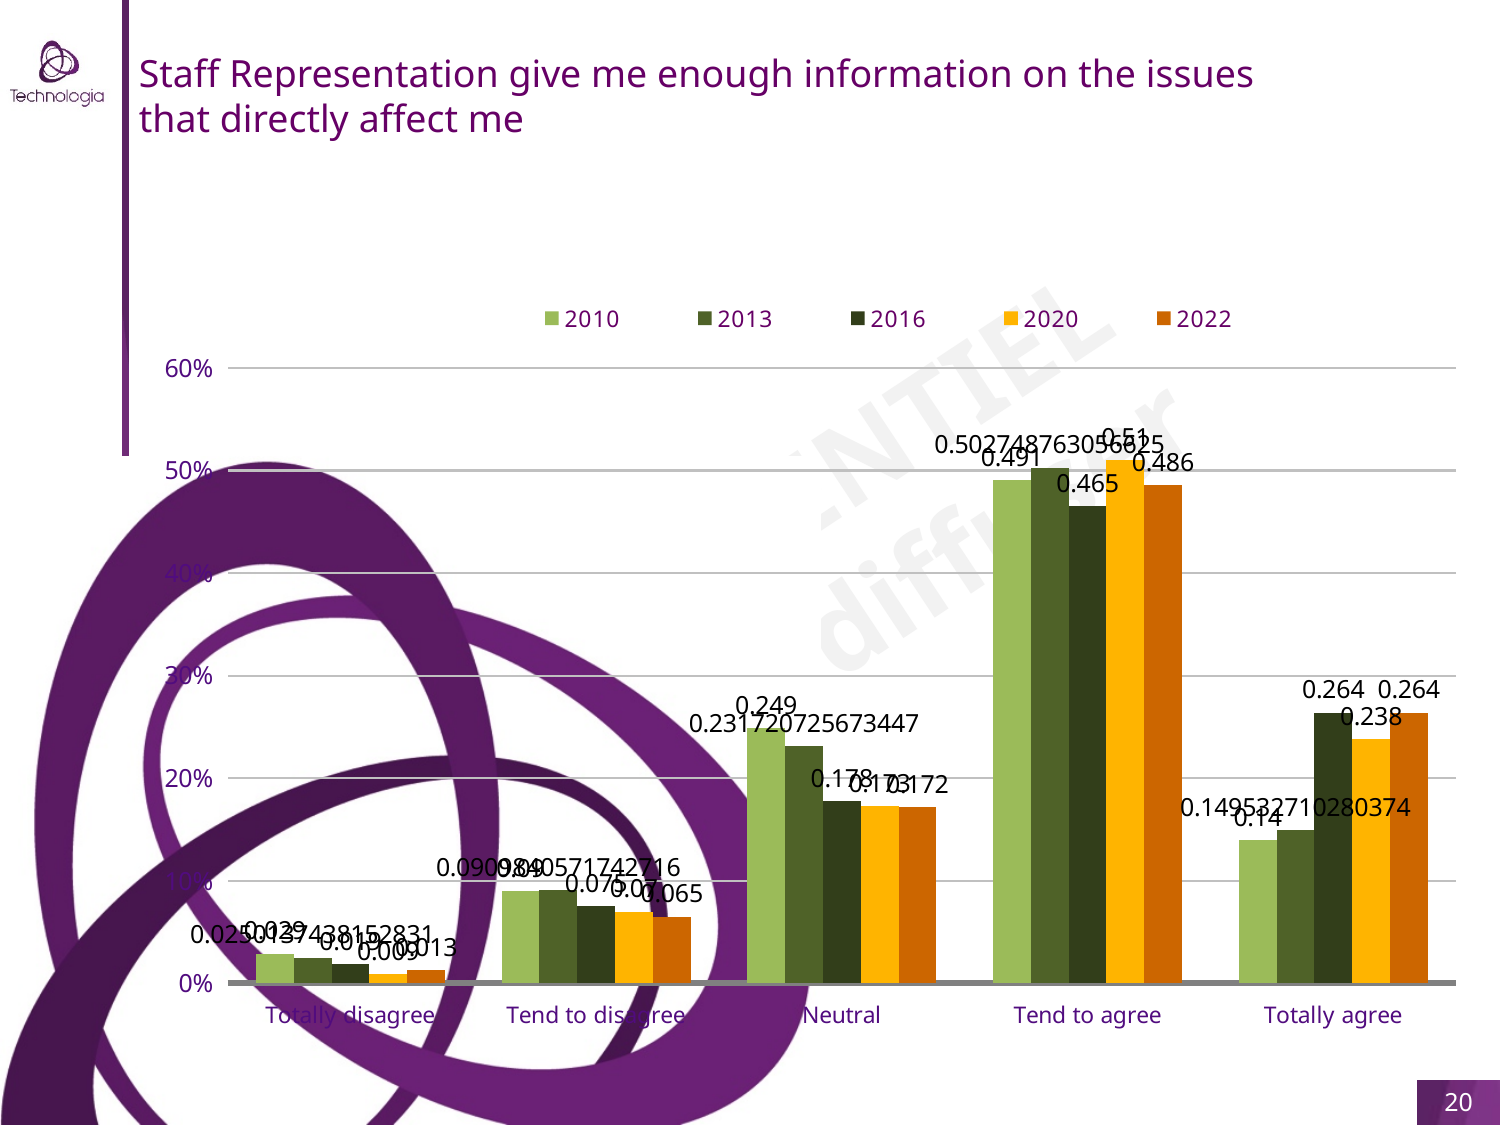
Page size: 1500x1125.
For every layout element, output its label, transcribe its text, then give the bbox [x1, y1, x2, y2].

picture [1417, 1080, 1500, 1125]
title Staff Representation give me enough information on the issues that directly affect me [123, 42, 1282, 185]
picture [0, 33, 113, 114]
picture [0, 0, 821, 1125]
chart [123, 215, 1460, 1083]
